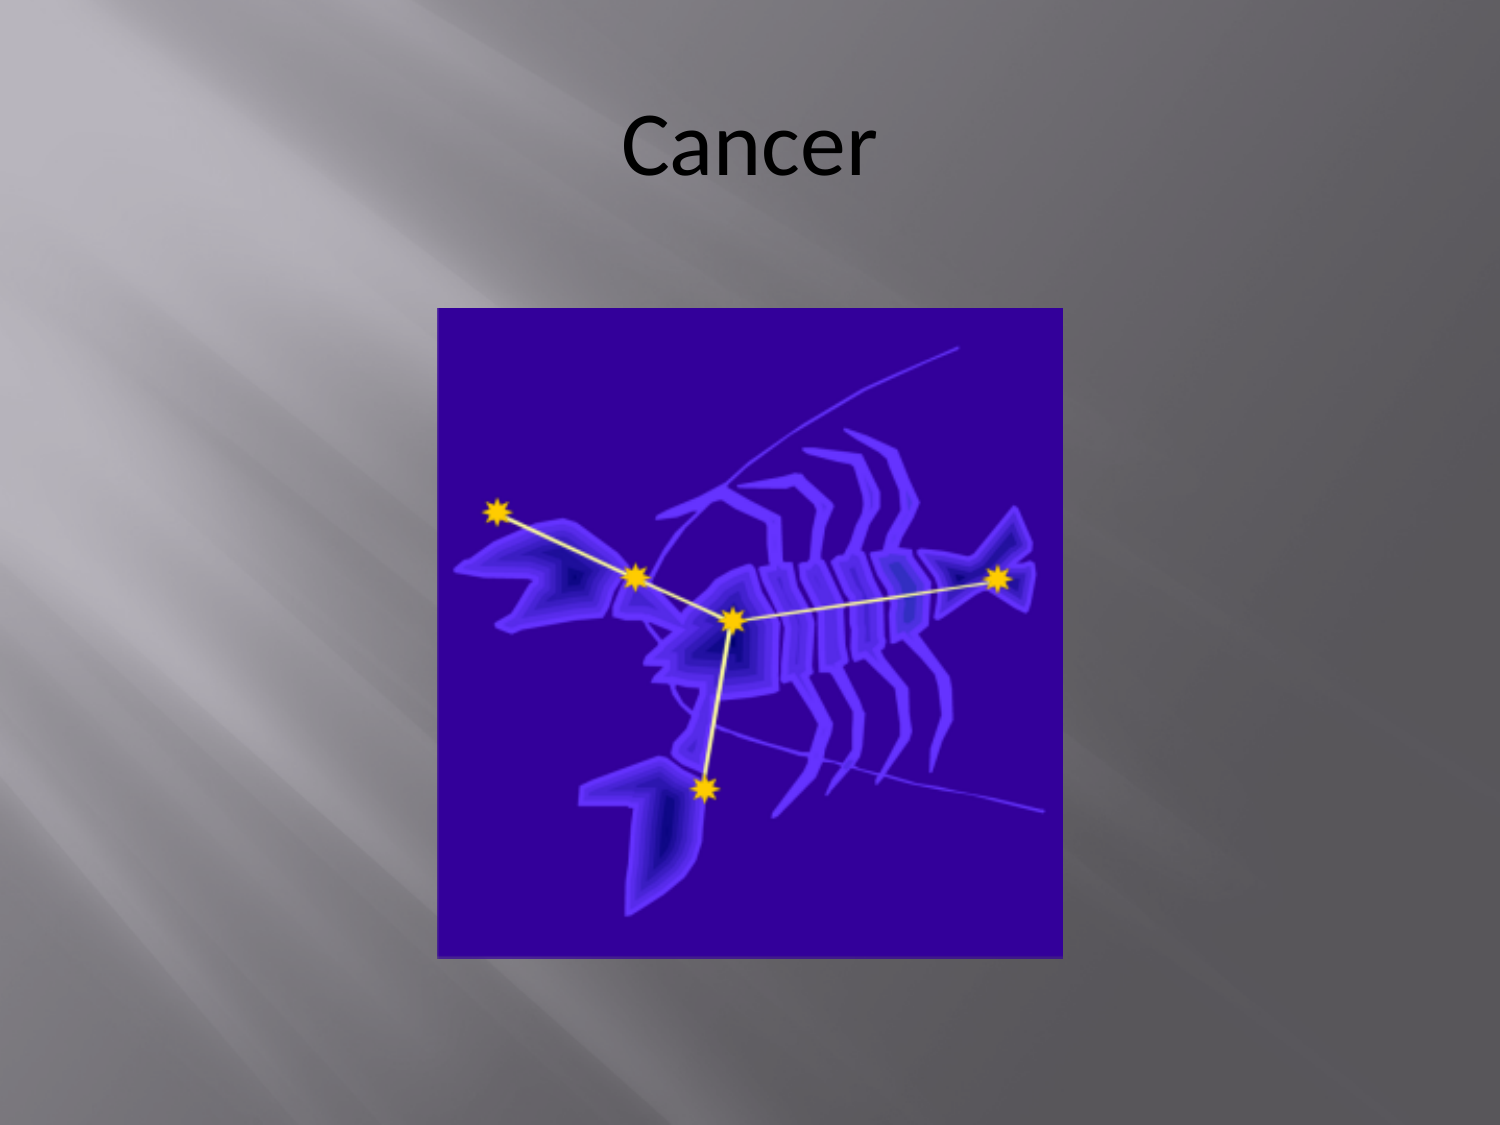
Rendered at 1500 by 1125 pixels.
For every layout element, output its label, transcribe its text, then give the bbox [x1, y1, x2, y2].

picture [437, 308, 1063, 959]
text_box Cancer [75, 45, 1426, 233]
